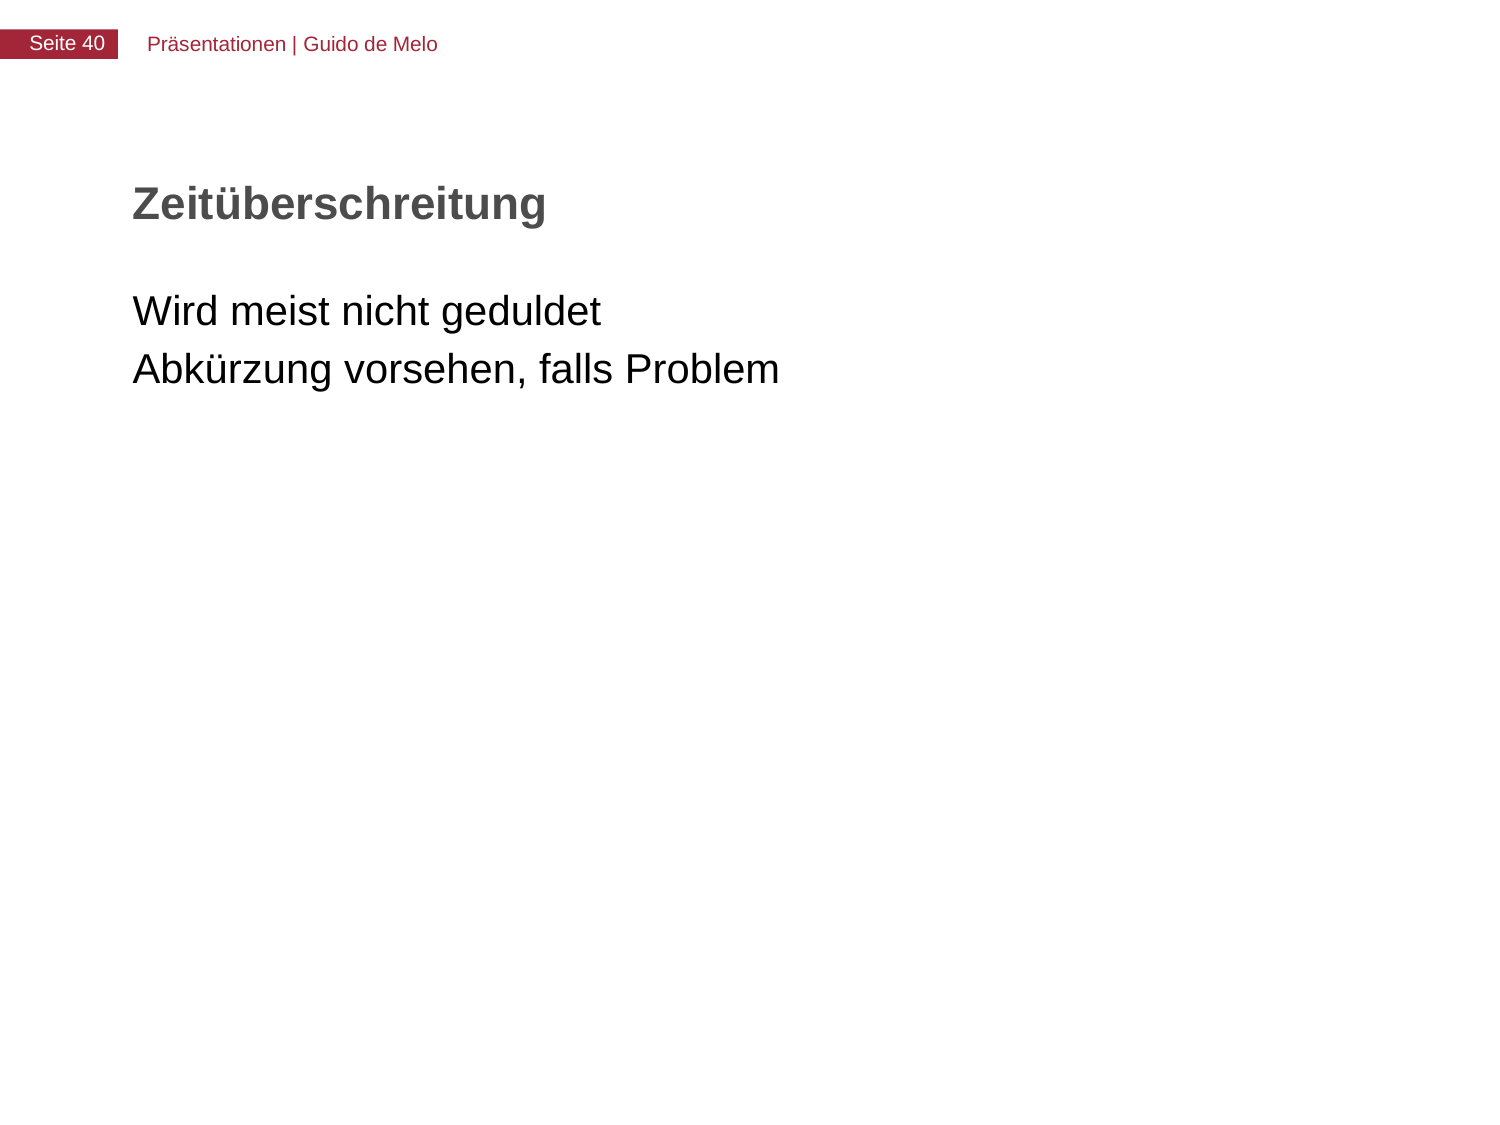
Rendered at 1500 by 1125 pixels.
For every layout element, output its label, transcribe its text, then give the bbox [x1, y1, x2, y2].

list Wird meist nicht geduldet Abkürzung vorsehen, falls Problem [132, 287, 1371, 888]
title Zeitüberschreitung [132, 149, 1413, 258]
